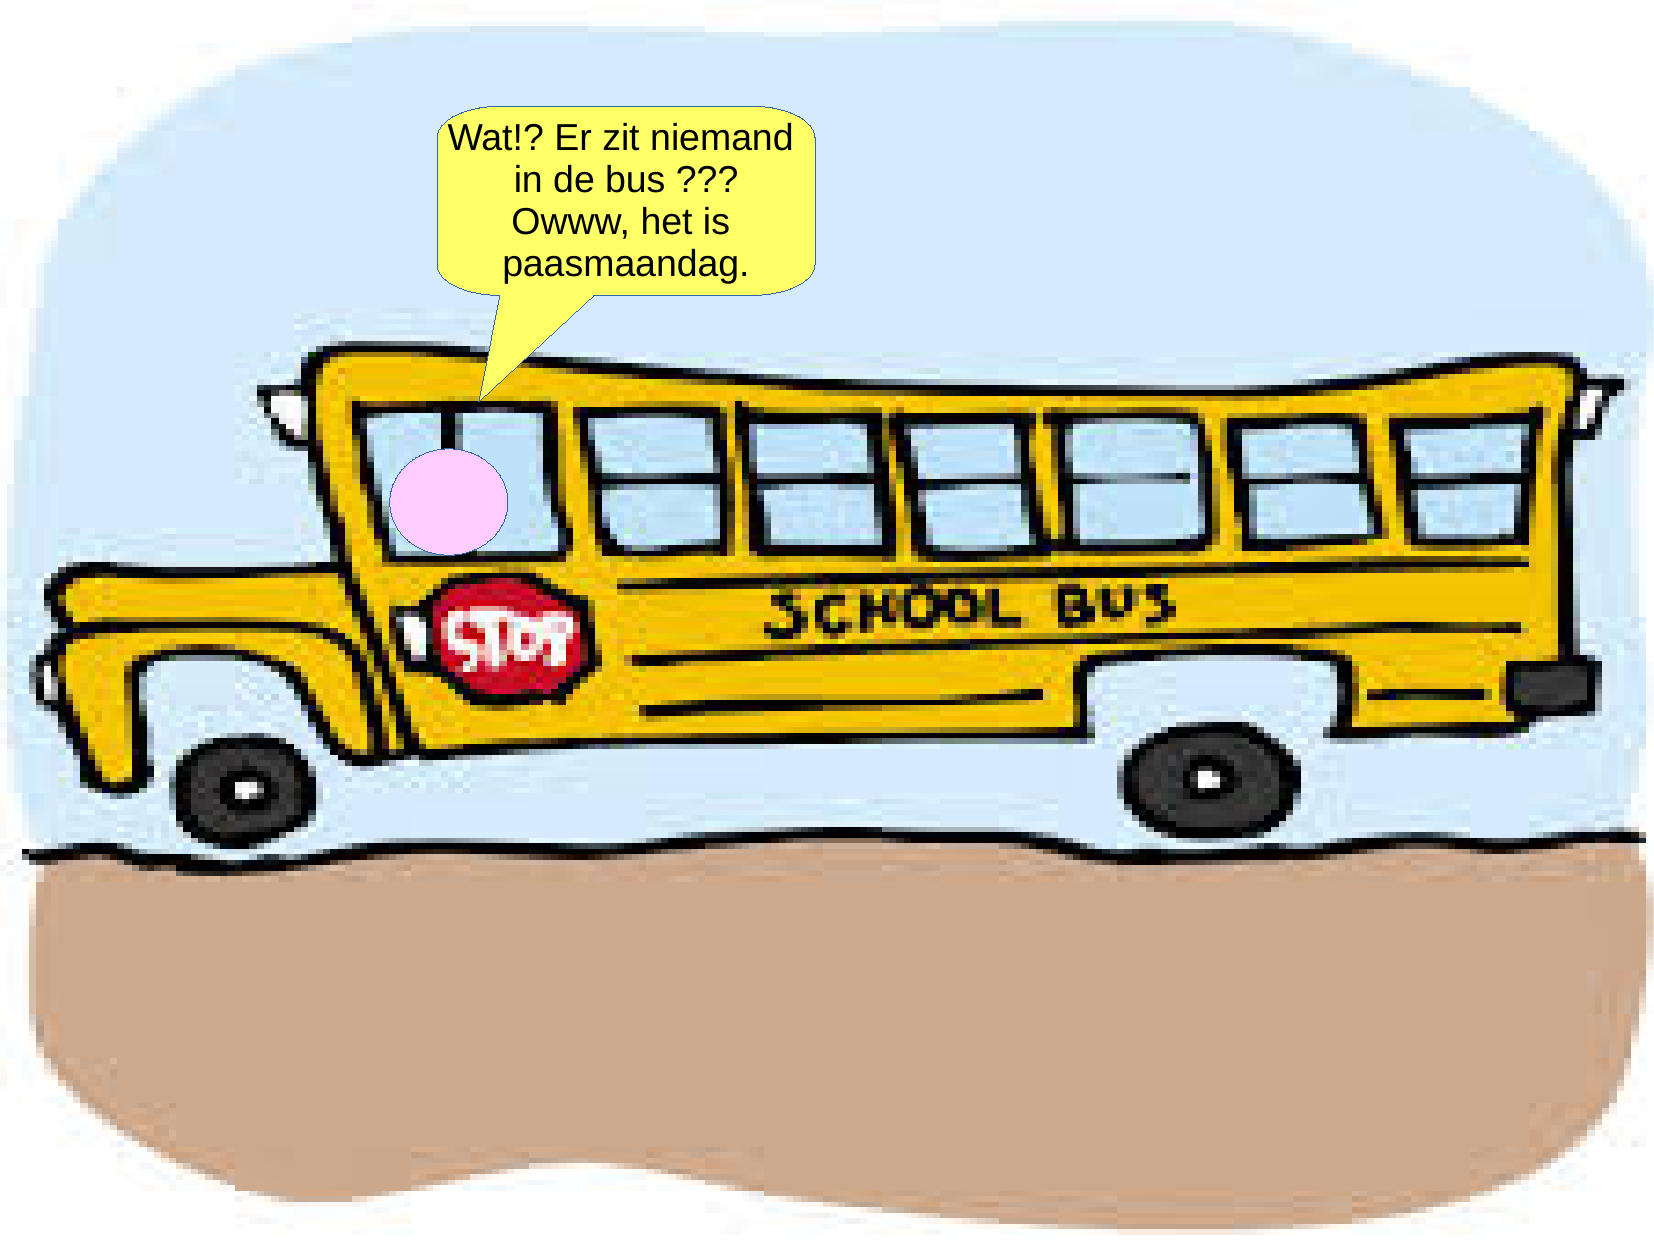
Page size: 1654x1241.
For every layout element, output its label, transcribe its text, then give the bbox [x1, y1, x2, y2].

text_box [389, 448, 508, 556]
picture [0, 0, 1654, 1241]
text_box Wat!? Er zit niemand in de bus ??? Owww, het is paasmaandag. [437, 106, 816, 402]
